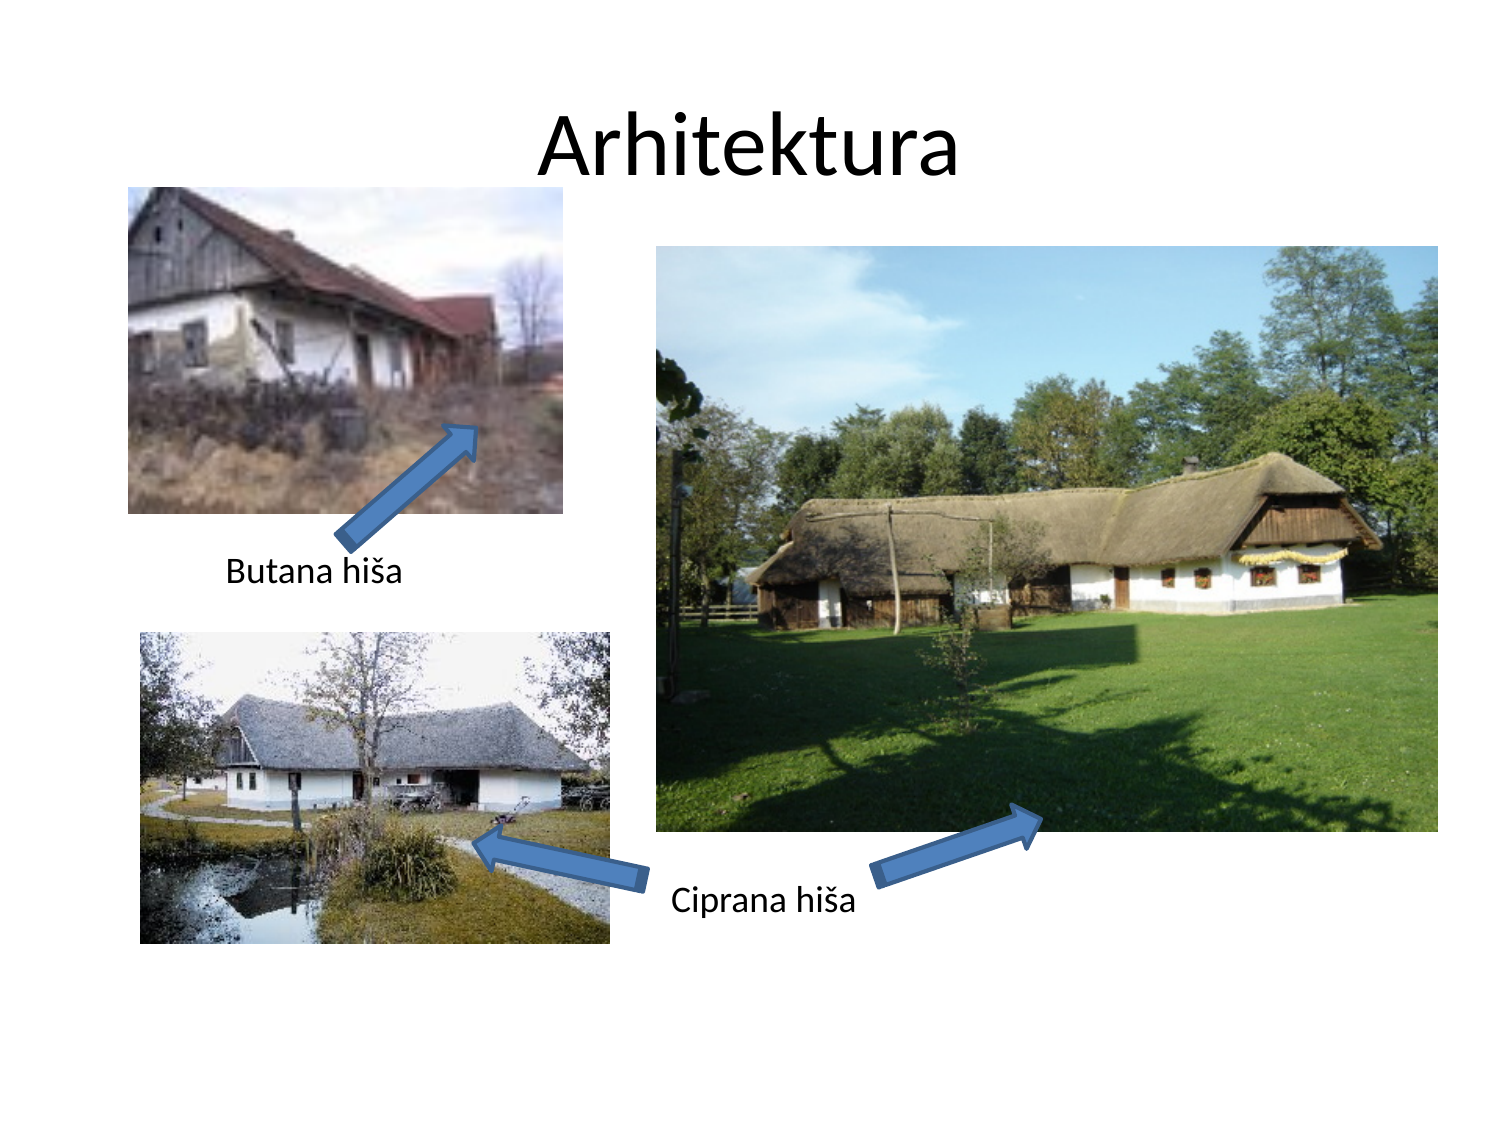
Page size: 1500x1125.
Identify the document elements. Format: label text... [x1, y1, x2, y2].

text_box Ciprana hiša [656, 867, 1430, 927]
text_box [335, 425, 477, 552]
picture [656, 246, 1438, 832]
text_box Butana hiša [210, 538, 469, 599]
text_box [871, 804, 1042, 888]
title Arhitektura [75, 45, 1425, 233]
text_box [473, 825, 648, 892]
picture [128, 187, 563, 514]
picture [140, 632, 610, 944]
